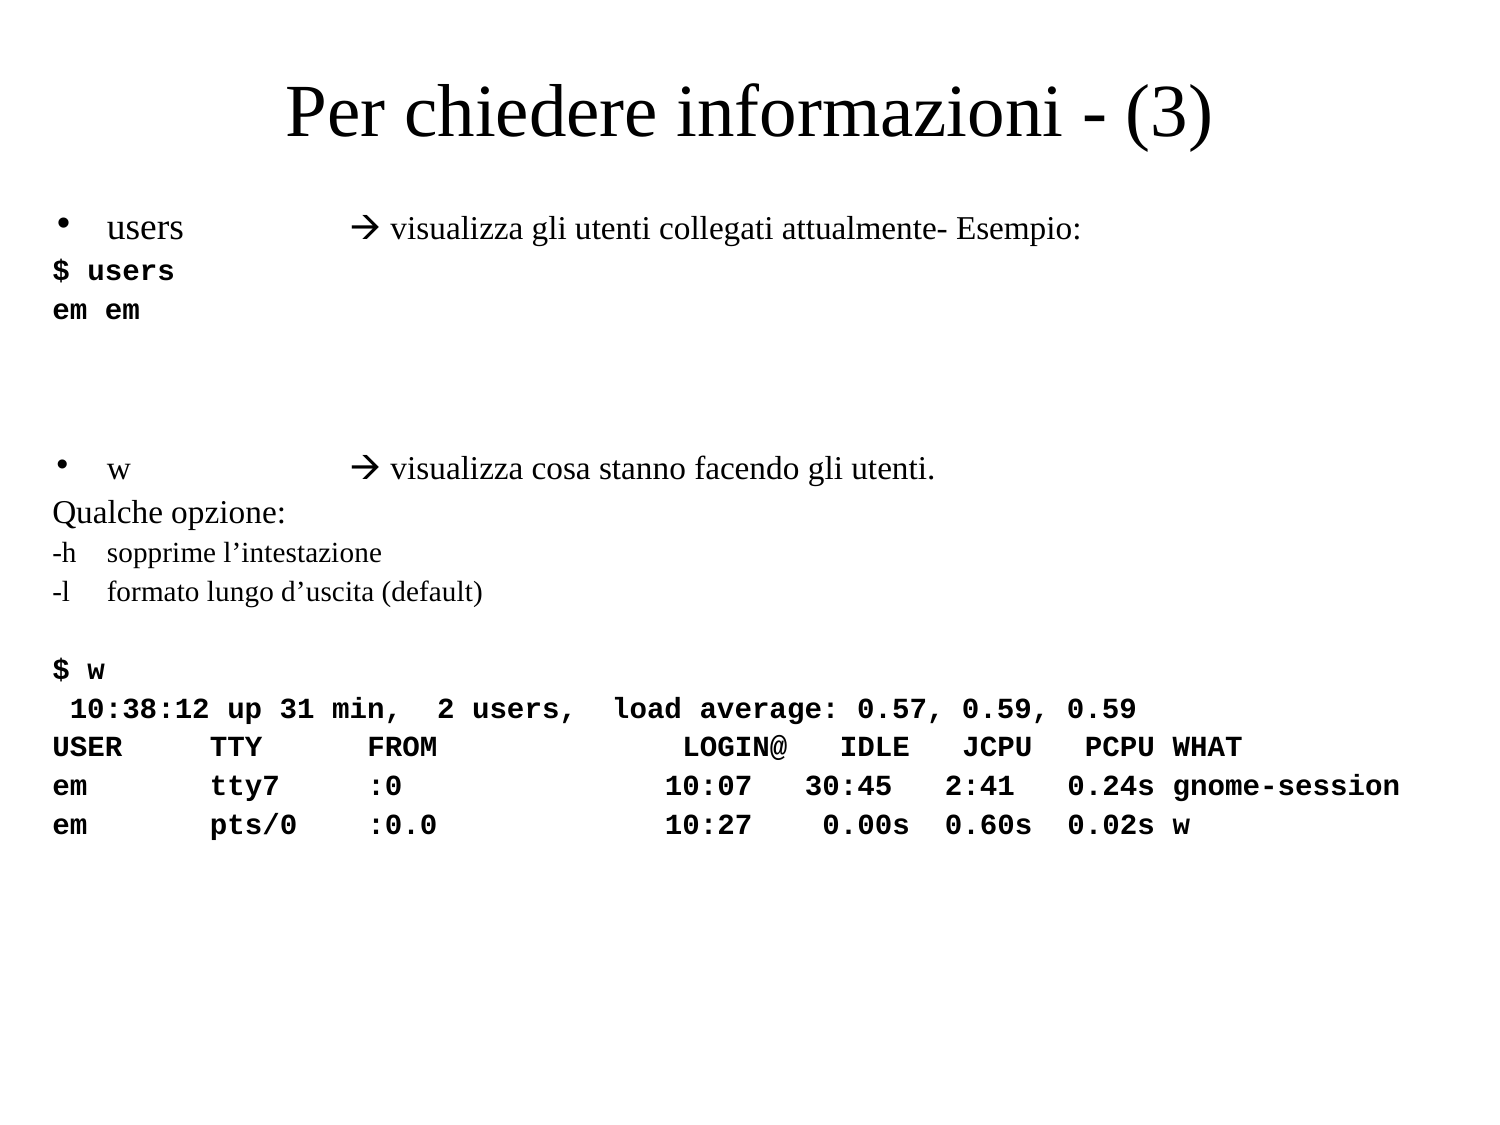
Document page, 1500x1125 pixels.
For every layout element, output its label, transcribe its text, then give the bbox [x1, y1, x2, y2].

list users  visualizza gli utenti collegati attualmente- Esempio: $ users em em w  visualizza cosa stanno facendo gli utenti. Qualche opzione: -h sopprime l’intestazione -l formato lungo d’uscita (default) $ w 10:38:12 up 31 min, 2 users, load average: 0.57, 0.59, 0.59 USER TTY FROM LOGIN@ IDLE JCPU PCPU WHAT em tty7 :0 10:07 30:45 2:41 0.24s gnome-session em pts/0 :0.0 10:27 0.00s 0.60s 0.02s w [37, 200, 1476, 1070]
title Per chiedere informazioni - (3) [112, 12, 1388, 200]
